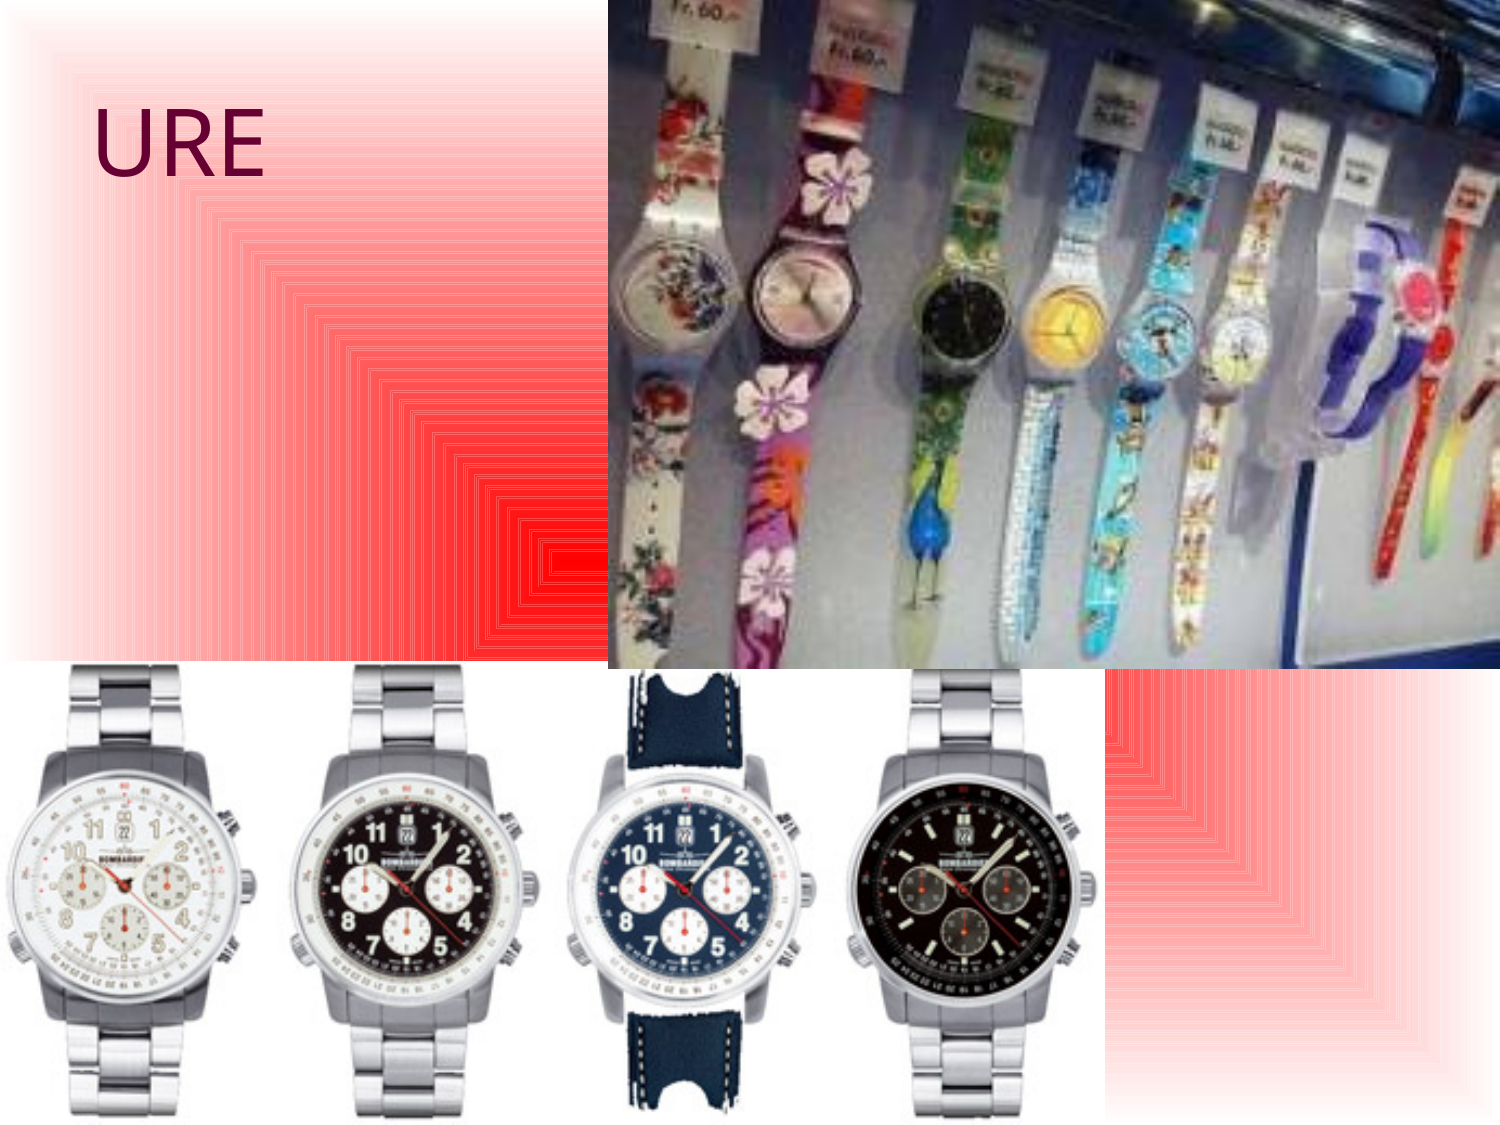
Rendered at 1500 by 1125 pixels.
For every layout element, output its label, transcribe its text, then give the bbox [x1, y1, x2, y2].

picture [0, 0, 1500, 1125]
title URE [75, 45, 608, 233]
